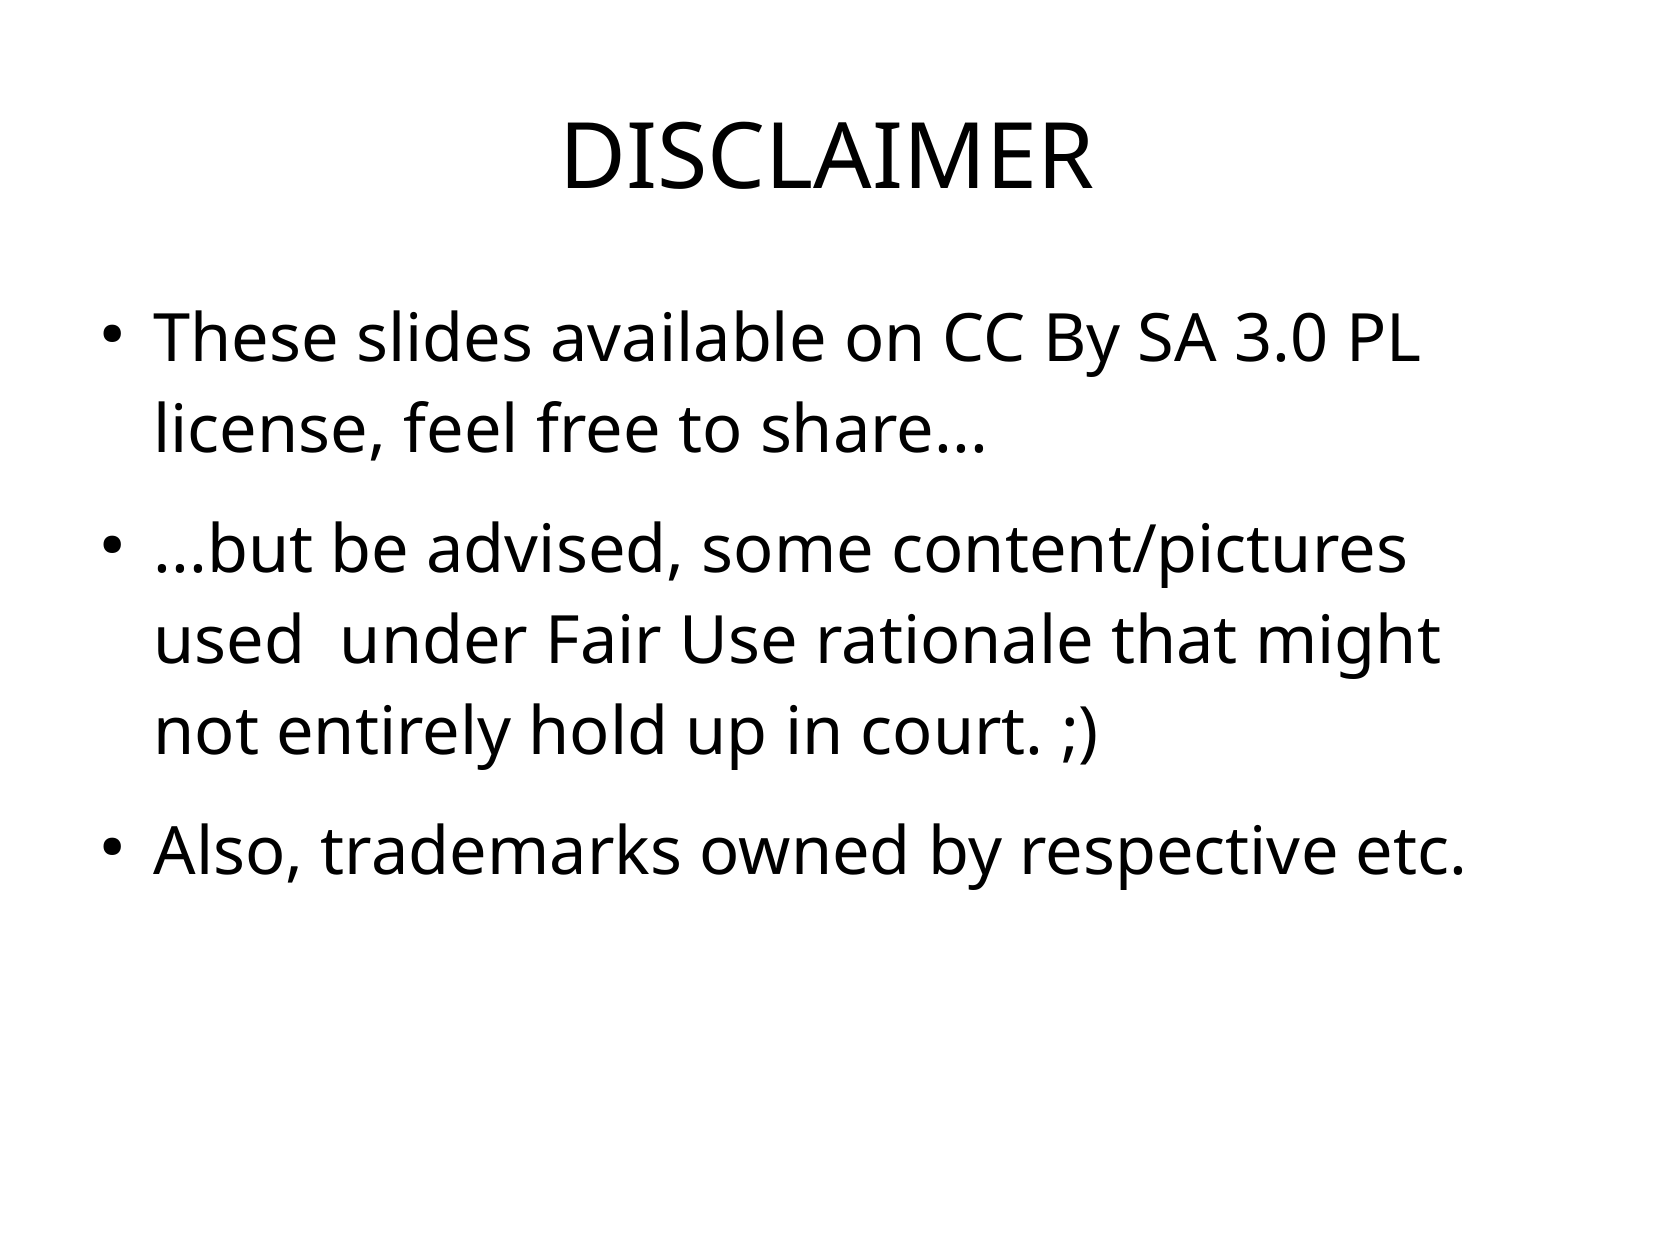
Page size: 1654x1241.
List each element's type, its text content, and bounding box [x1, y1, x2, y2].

title DISCLAIMER [82, 49, 1571, 257]
list These slides available on CC By SA 3.0 PL license, feel free to share... ...but be advised, some content/pictures used under Fair Use rationale that might not entirely hold up in court. ;) Also, trademarks owned by respective etc. [82, 290, 1538, 1010]
